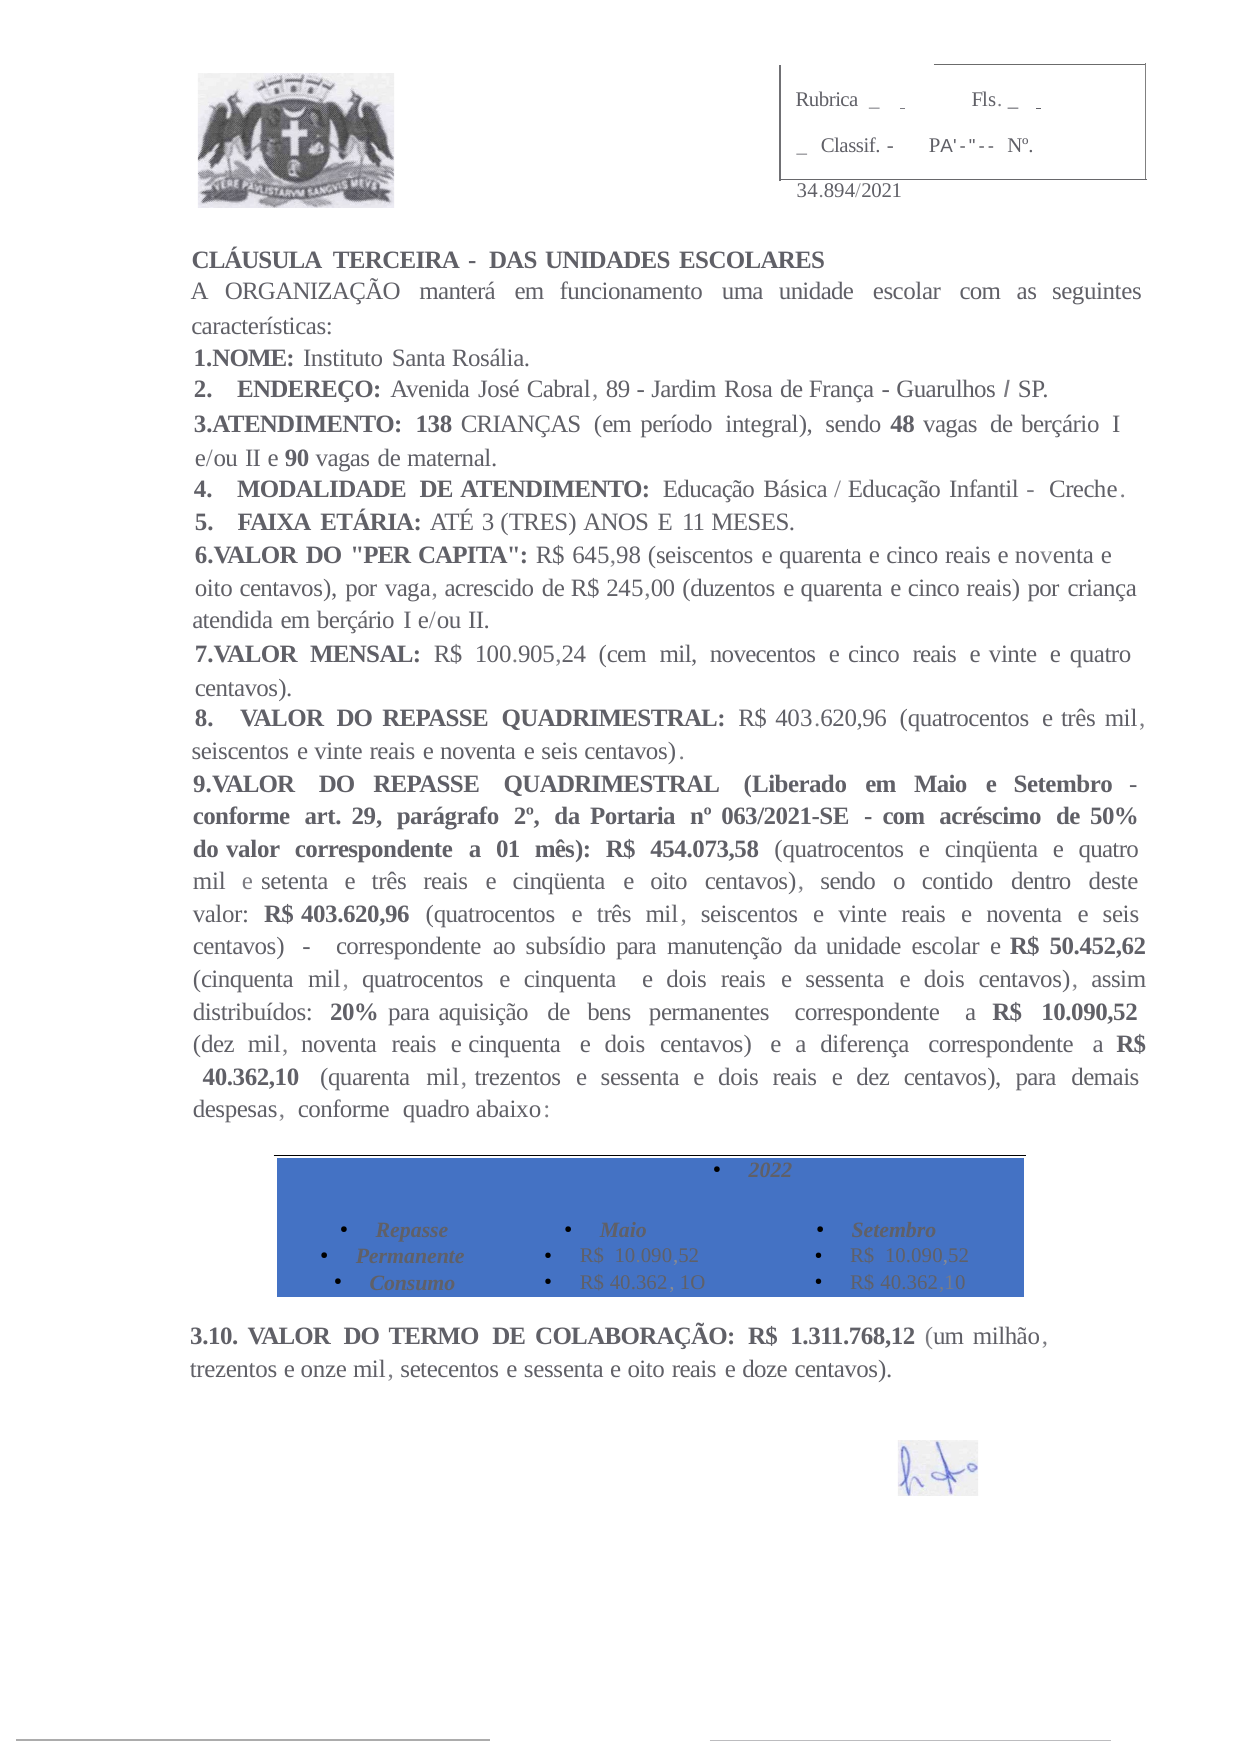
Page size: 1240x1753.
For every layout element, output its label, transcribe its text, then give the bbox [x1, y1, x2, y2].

table_cell Setembro [731, 1218, 1024, 1245]
table_header 2022 [482, 1158, 1024, 1218]
table_cell R$ 10.090,52 [482, 1245, 731, 1271]
text_box [198, 74, 394, 208]
table_cell R$ 40.362,10 [731, 1271, 1024, 1297]
table_header [277, 1158, 482, 1218]
table_cell R$ 10.090,52 [731, 1245, 1024, 1271]
text_box CLÁUSULA TERCEIRA - DAS UNIDADES ESCOLARES A ORGANIZAÇÃO manterá em funcionamento uma unidade escolar com as seguintes características: NOME: Instituto Santa Rosália. ENDEREÇO: Avenida José Cabral, 89 - Jardim Rosa de França - Guarulhos I SP. ATENDIMENTO: 138 CRIANÇAS (em período integral), sendo 48 vagas de berçário I e/ou II e 90 vagas de maternal. MODALIDADE DE ATENDIMENTO: Educação Básica / Educação Infantil - Creche. FAIXA ETÁRIA: ATÉ 3 (TRES) ANOS E 11 MESES. VALOR DO "PER CAPITA": R$ 645,98 (seiscentos e quarenta e cinco reais e noventa e oito centavos), por vaga, acrescido de R$ 245,00 (duzentos e quarenta e cinco reais) por criança atendida em berçário I e/ou II. VALOR MENSAL: R$ 100.905,24 (cem mil, novecentos e cinco reais e vinte e quatro centavos). VALOR DO REPASSE QUADRIMESTRAL: R$ 403.620,96 (quatrocentos e três mil, seiscentos e vinte reais e noventa e seis centavos). VALOR DO REPASSE QUADRIMESTRAL (Liberado em Maio e Setembro - conforme art. 29, parágrafo 2º, da Portaria nº 063/2021-SE - com acréscimo de 50% do valor correspondente a 01 mês): R$ 454.073,58 (quatrocentos e cinqüenta e quatro mil e setenta e três reais e cinqüenta e oito centavos), sendo o contido dentro deste valor: R$ 403.620,96 (quatrocentos e três mil, seiscentos e vinte reais e noventa e seis centavos) - correspondente ao subsídio para manutenção da unidade escolar e R$ 50.452,62 (cinquenta mil, quatrocentos e cinquenta e dois reais e sessenta e dois centavos), assim distribuídos: 20% para aquisição de bens permanentes correspondente a R$ 10.090,52 (dez mil, noventa reais e cinquenta e dois centavos) e a diferença correspondente a R$ 40.362,10 (quarenta mil, trezentos e sessenta e dois reais e dez centavos), para demais despesas, conforme quadro abaixo: [188, 243, 1148, 1124]
text_box 3.10. VALOR DO TERMO DE COLABORAÇÃO: R$ 1.311.768,12 (um milhão, trezentos e onze mil, setecentos e sessenta e oito reais e doze centavos). [187, 1316, 1141, 1379]
table_cell Consumo [277, 1271, 482, 1297]
text_box Rubrica _ Fls. _ _ Classif. - PA'-"-- Nº. 34.894/2021 [780, 64, 1146, 180]
table_cell Maio [482, 1218, 731, 1245]
table_cell R$ 40.362, 1O [482, 1271, 731, 1297]
text_box [898, 1440, 978, 1496]
table_cell Repasse [277, 1218, 482, 1245]
table_cell Permanente [277, 1245, 482, 1271]
